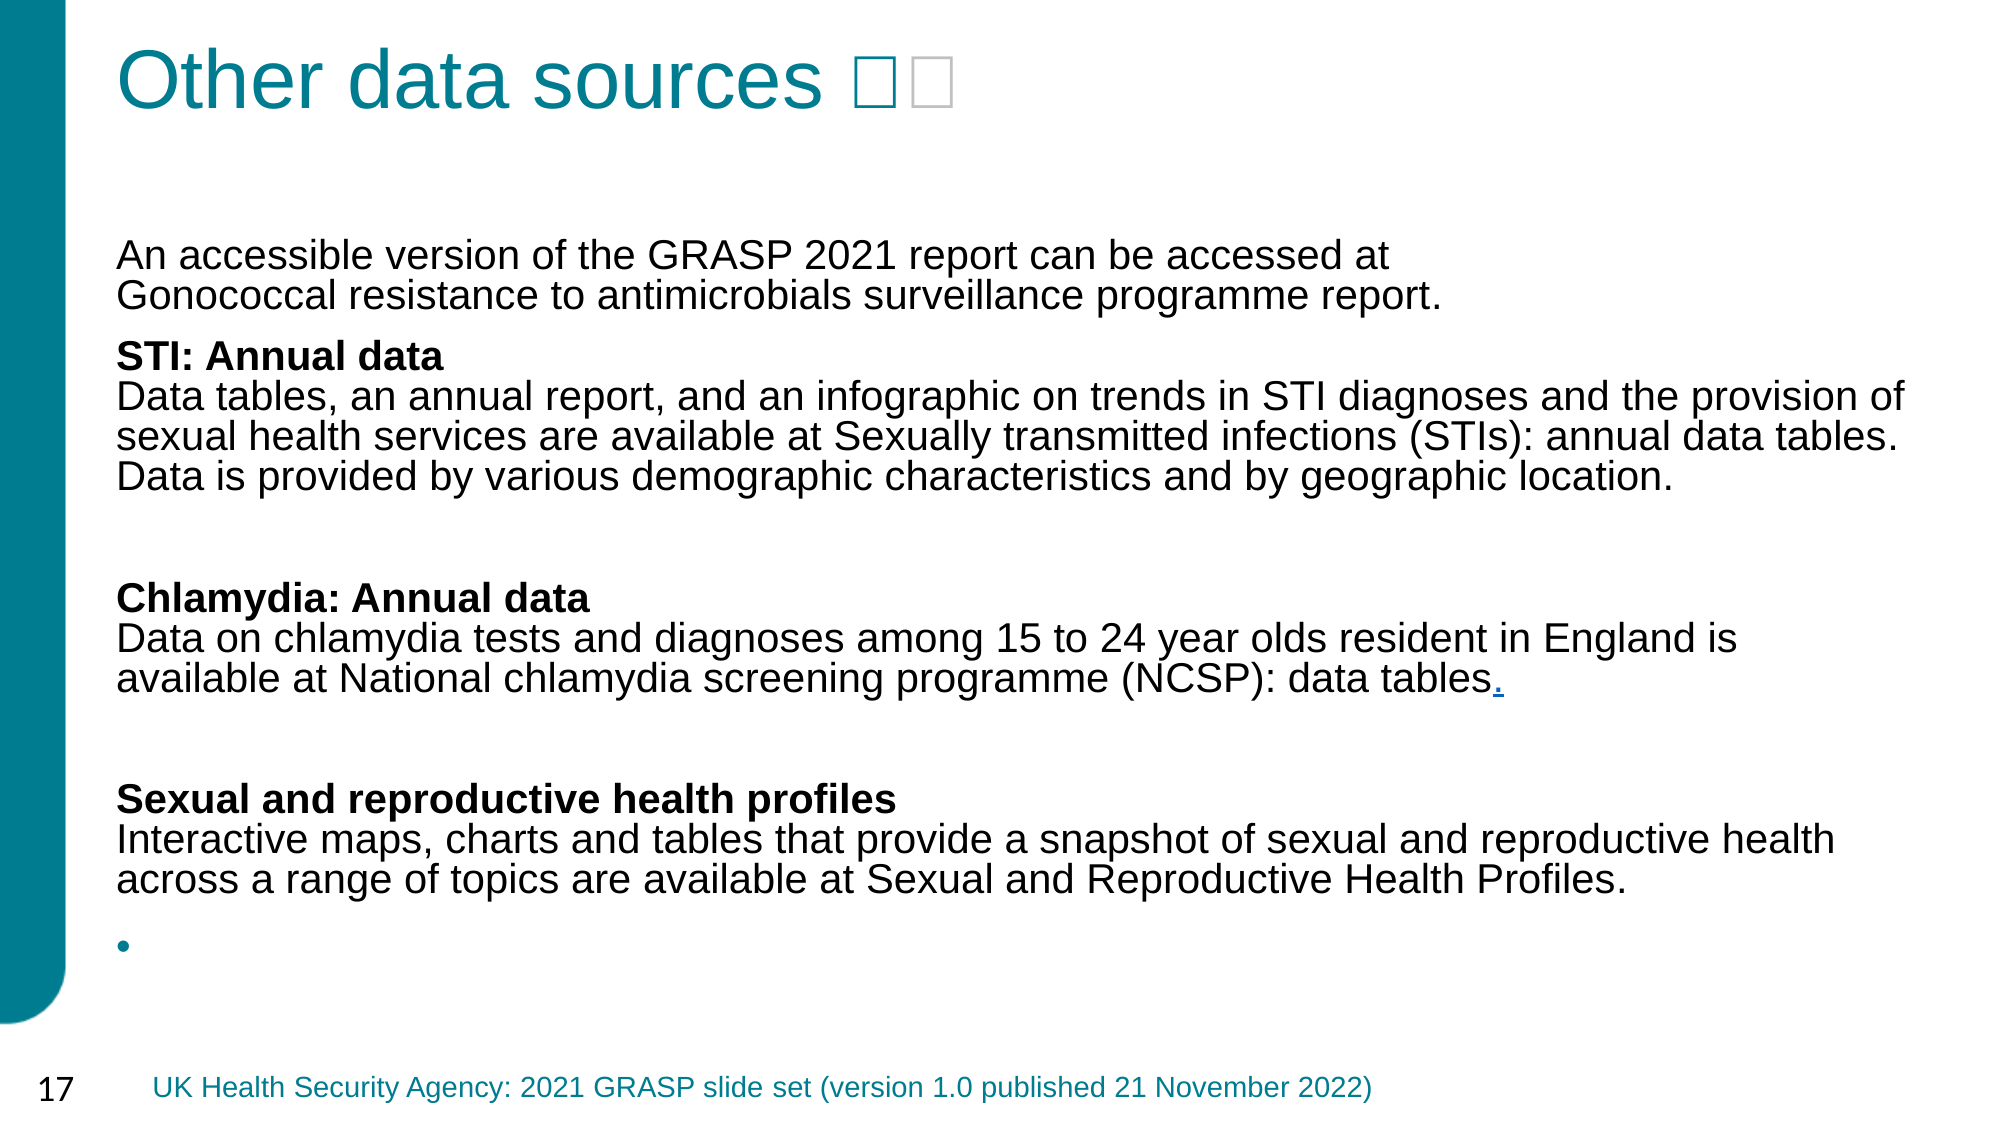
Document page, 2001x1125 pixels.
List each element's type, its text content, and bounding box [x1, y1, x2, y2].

list An accessible version of the GRASP 2021 report can be accessed at Gonococcal resistance to antimicrobials surveillance programme report. STI: Annual data Data tables, an annual report, and an infographic on trends in STI diagnoses and the provision of sexual health services are available at Sexually transmitted infections (STIs): annual data tables. Data is provided by various demographic characteristics and by geographic location. Chlamydia: Annual data Data on chlamydia tests and diagnoses among 15 to 24 year olds resident in England is available at National chlamydia screening programme (NCSP): data tables. Sexual and reproductive health profiles Interactive maps, charts and tables that provide a snapshot of sexual and reproductive health across a range of topics are available at Sexual and Reproductive Health Profiles. [101, 229, 1926, 1005]
title Other data sources  [101, 29, 1926, 189]
text_box [21, 1056, 120, 1117]
text_box UK Health Security Agency: 2021 GRASP slide set (version 1.0 published 21 November 2022) [137, 1056, 1780, 1116]
